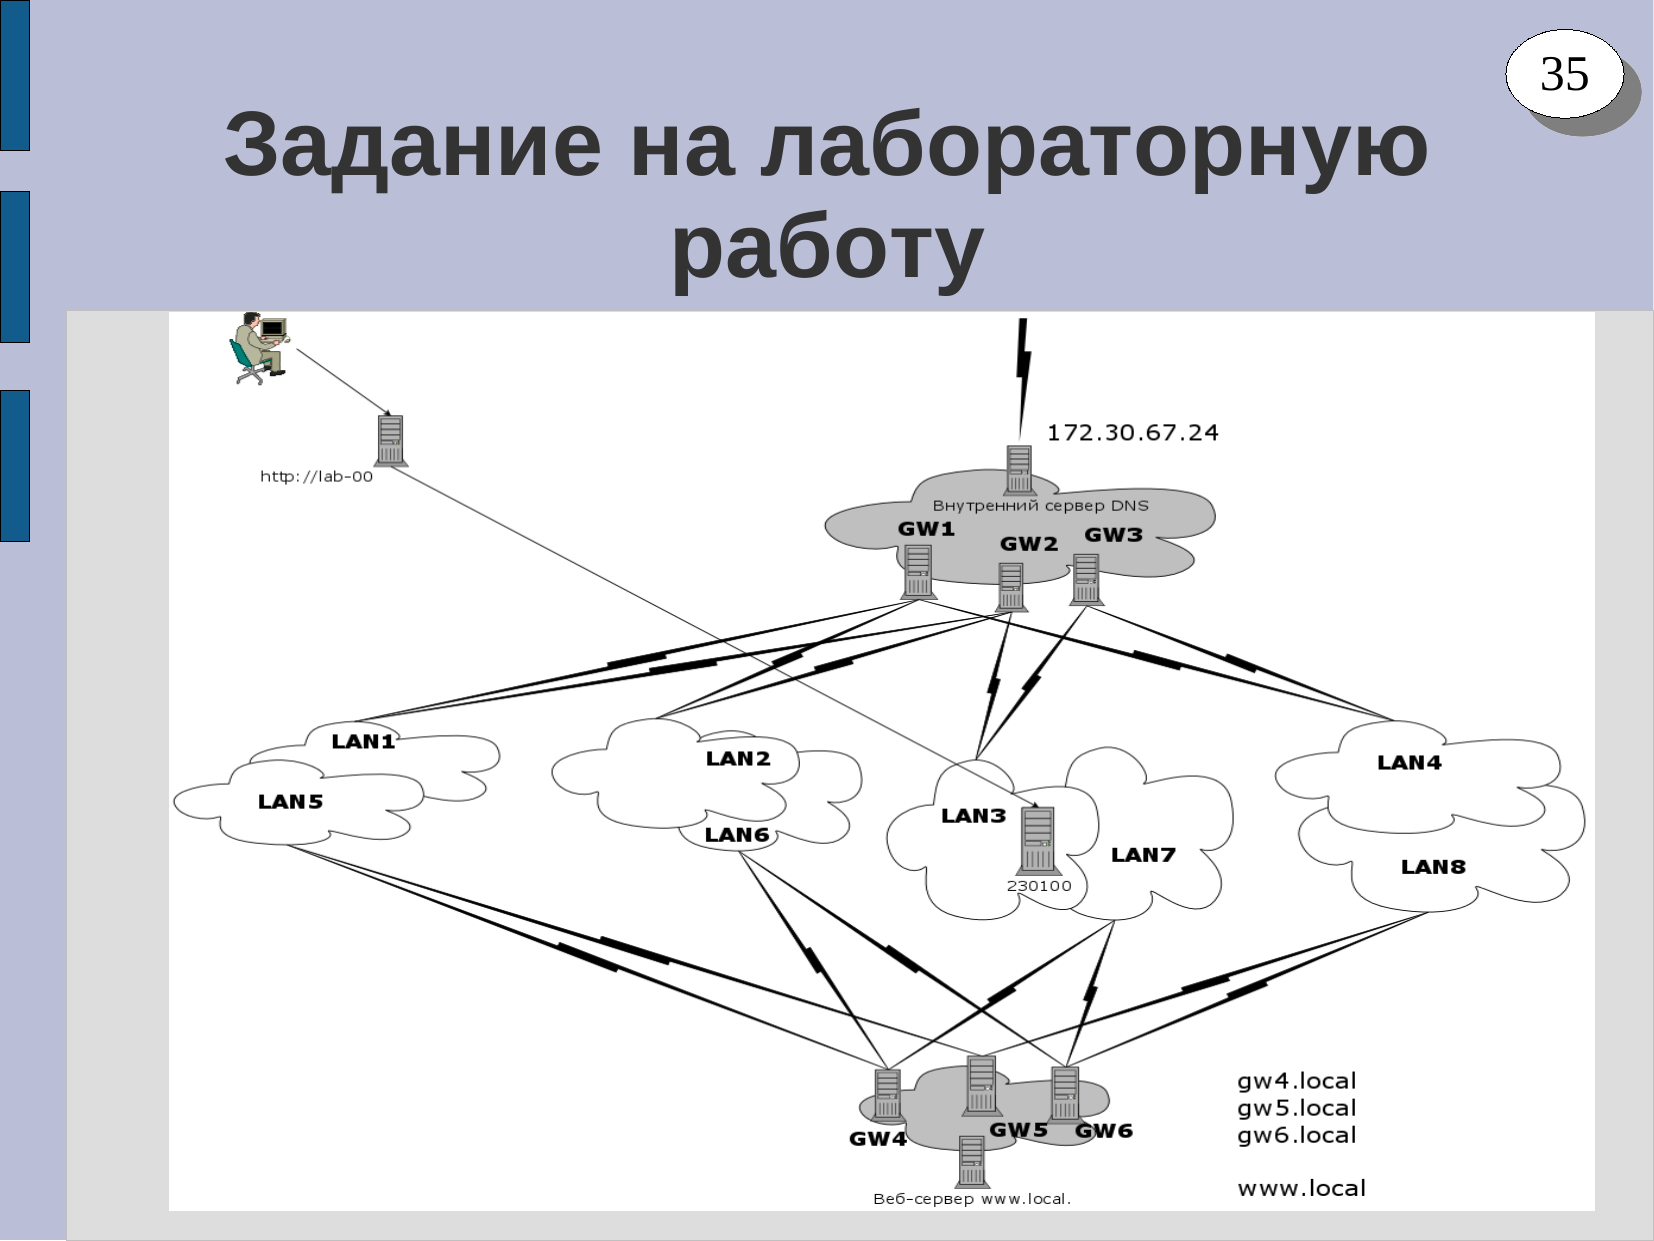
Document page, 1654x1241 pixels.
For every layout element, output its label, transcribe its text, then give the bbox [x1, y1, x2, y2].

picture [169, 312, 1595, 1211]
title Задание на лабораторную работу [121, 91, 1534, 299]
text_box 35 [1505, 29, 1625, 119]
